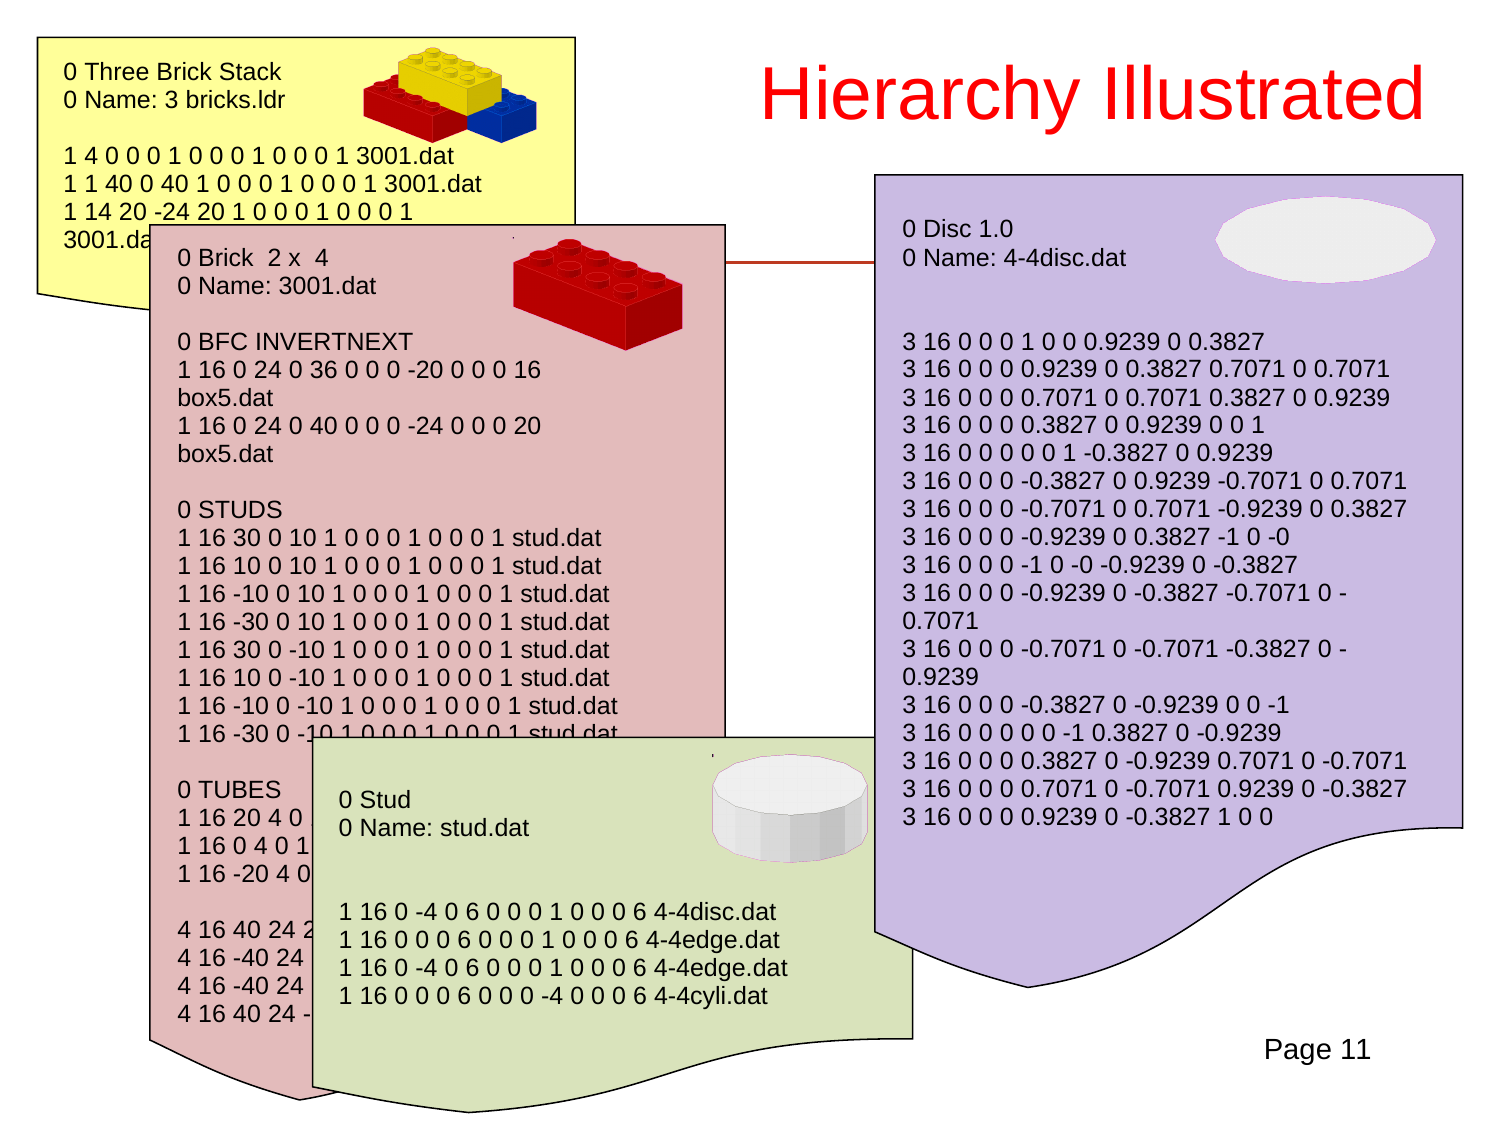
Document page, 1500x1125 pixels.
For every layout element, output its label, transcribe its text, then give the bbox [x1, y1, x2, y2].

text_box 0 Stud 0 Name: stud.dat 1 16 0 -4 0 6 0 0 0 1 0 0 0 6 4-4disc.dat 1 16 0 0 0 6 0 0 0 1 0 0 0 6 4-4edge.dat 1 16 0 -4 0 6 0 0 0 1 0 0 0 6 4-4edge.dat 1 16 0 0 0 6 0 0 0 -4 0 0 0 6 4-4cyli.dat [323, 749, 805, 1102]
text_box Hierarchy Illustrated [712, 37, 1476, 150]
text_box 0 Three Brick Stack 0 Name: 3 bricks.ldr 1 4 0 0 0 1 0 0 0 1 0 0 0 1 3001.dat 1 1 40 0 40 1 0 0 0 1 0 0 0 1 3001.dat 1 14 20 -24 20 1 0 0 0 1 0 0 0 1 3001.dat [48, 49, 532, 262]
text_box [391, 1102, 559, 1113]
picture [512, 237, 684, 352]
text_box 0 Disc 1.0 0 Name: 4-4disc.dat 3 16 0 0 0 1 0 0 0.9239 0 0.3827 3 16 0 0 0 0.9239 0 0.3827 0.7071 0 0.7071 3 16 0 0 0 0.7071 0 0.7071 0.3827 0 0.9239 3 16 0 0 0 0.3827 0 0.9239 0 0 1 3 16 0 0 0 0 0 1 -0.3827 0 0.9239 3 16 0 0 0 -0.3827 0 0.9239 -0.7071 0 0.7071 3 16 0 0 0 -0.7071 0 0.7071 -0.9239 0 0.3827 3 16 0 0 0 -0.9239 0 0.3827 -1 0 -0 3 16 0 0 0 -1 0 -0 -0.9239 0 -0.3827 3 16 0 0 0 -0.9239 0 -0.3827 -0.7071 0 -0.7071 3 16 0 0 0 -0.7071 0 -0.7071 -0.3827 0 -0.9239 3 16 0 0 0 -0.3827 0 -0.9239 0 0 -1 3 16 0 0 0 0 0 -1 0.3827 0 -0.9239 3 16 0 0 0 0.3827 0 -0.9239 0.7071 0 -0.7071 3 16 0 0 0 0.7071 0 -0.7071 0.9239 0 -0.3827 3 16 0 0 0 0.9239 0 -0.3827 1 0 0 [887, 179, 1437, 867]
picture [712, 754, 869, 863]
text_box 0 Brick 2 x 4 0 Name: 3001.dat 0 BFC INVERTNEXT 1 16 0 24 0 36 0 0 0 -20 0 0 0 16 box5.dat 1 16 0 24 0 40 0 0 0 -24 0 0 0 20 box5.dat 0 STUDS 1 16 30 0 10 1 0 0 0 1 0 0 0 1 stud.dat 1 16 10 0 10 1 0 0 0 1 0 0 0 1 stud.dat 1 16 -10 0 10 1 0 0 0 1 0 0 0 1 stud.dat 1 16 -30 0 10 1 0 0 0 1 0 0 0 1 stud.dat 1 16 30 0 -10 1 0 0 0 1 0 0 0 1 stud.dat 1 16 10 0 -10 1 0 0 0 1 0 0 0 1 stud.dat 1 16 -10 0 -10 1 0 0 0 1 0 0 0 1 stud.dat 1 16 -30 0 -10 1 0 0 0 1 0 0 0 1 stud.dat 0 TUBES 1 16 20 4 0 1 0 0 0 -5 0 0 0 1 stud4.dat 1 16 0 4 0 1 0 0 0 -5 0 0 0 1 stud4.dat 1 16 -20 4 0 1 0 0 0 -5 0 0 0 1 stud4.dat 4 16 40 24 20 36 24 16 -36… 4 16 -40 24 20 -36 24… 4 16 -40 24 -20 -3 … 4 16 40 24 -20 … [162, 236, 658, 1036]
picture [1212, 192, 1440, 288]
picture [362, 41, 538, 147]
text_box [37, 37, 1463, 1100]
